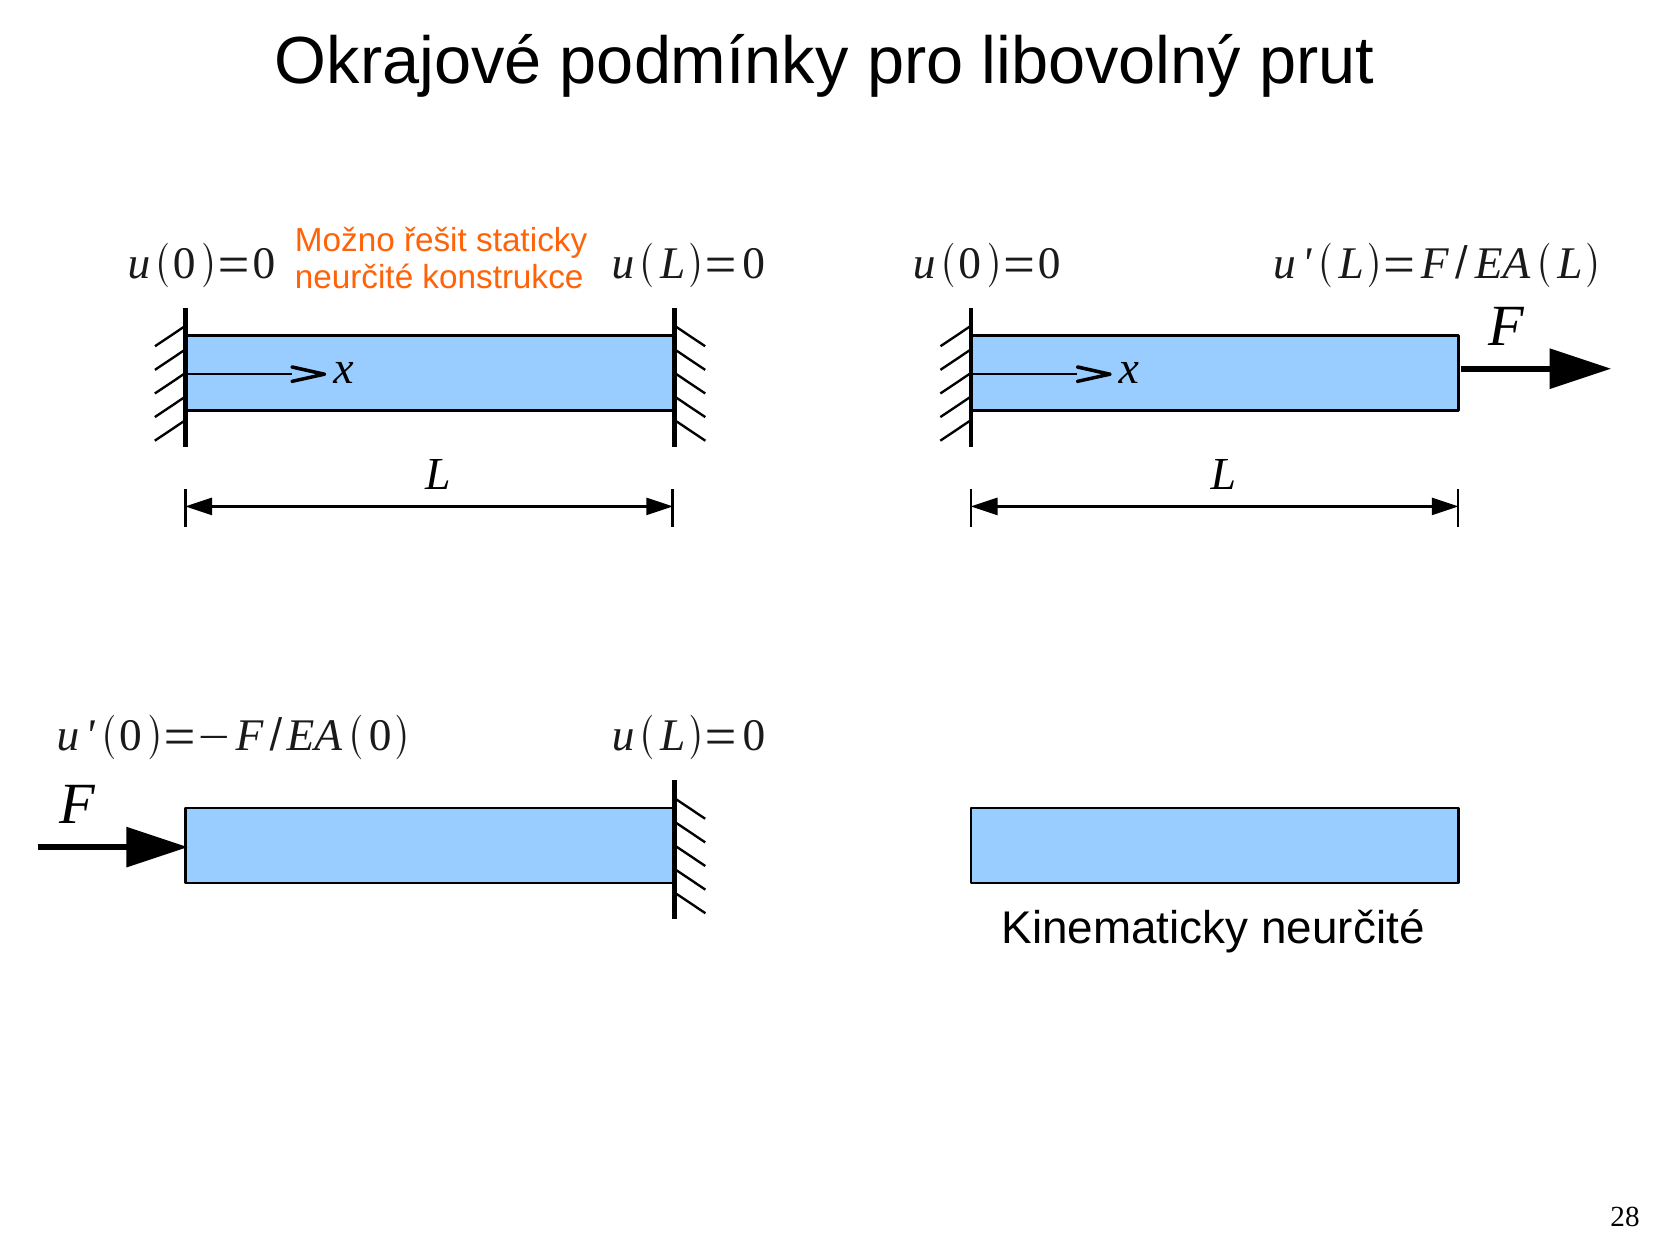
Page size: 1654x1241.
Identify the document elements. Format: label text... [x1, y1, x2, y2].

text_box L [1195, 441, 1252, 512]
chart [618, 238, 775, 291]
text_box x [1104, 335, 1150, 405]
text_box [970, 807, 1459, 883]
text_box F [1473, 285, 1539, 371]
chart [110, 238, 280, 291]
text_box L [410, 441, 466, 512]
text_box x [318, 335, 364, 405]
title Okrajové podmínky pro libovolný prut [37, 8, 1613, 113]
chart [594, 711, 775, 763]
text_box [185, 807, 672, 883]
chart [1256, 238, 1610, 291]
text_box [973, 335, 1459, 411]
chart [39, 711, 419, 763]
text_box Kinematicky neurčité [986, 894, 1440, 967]
text_box [188, 335, 672, 411]
text_box Možno řešit staticky neurčité konstrukce [280, 214, 618, 312]
chart [895, 238, 1072, 291]
text_box F [44, 763, 110, 849]
